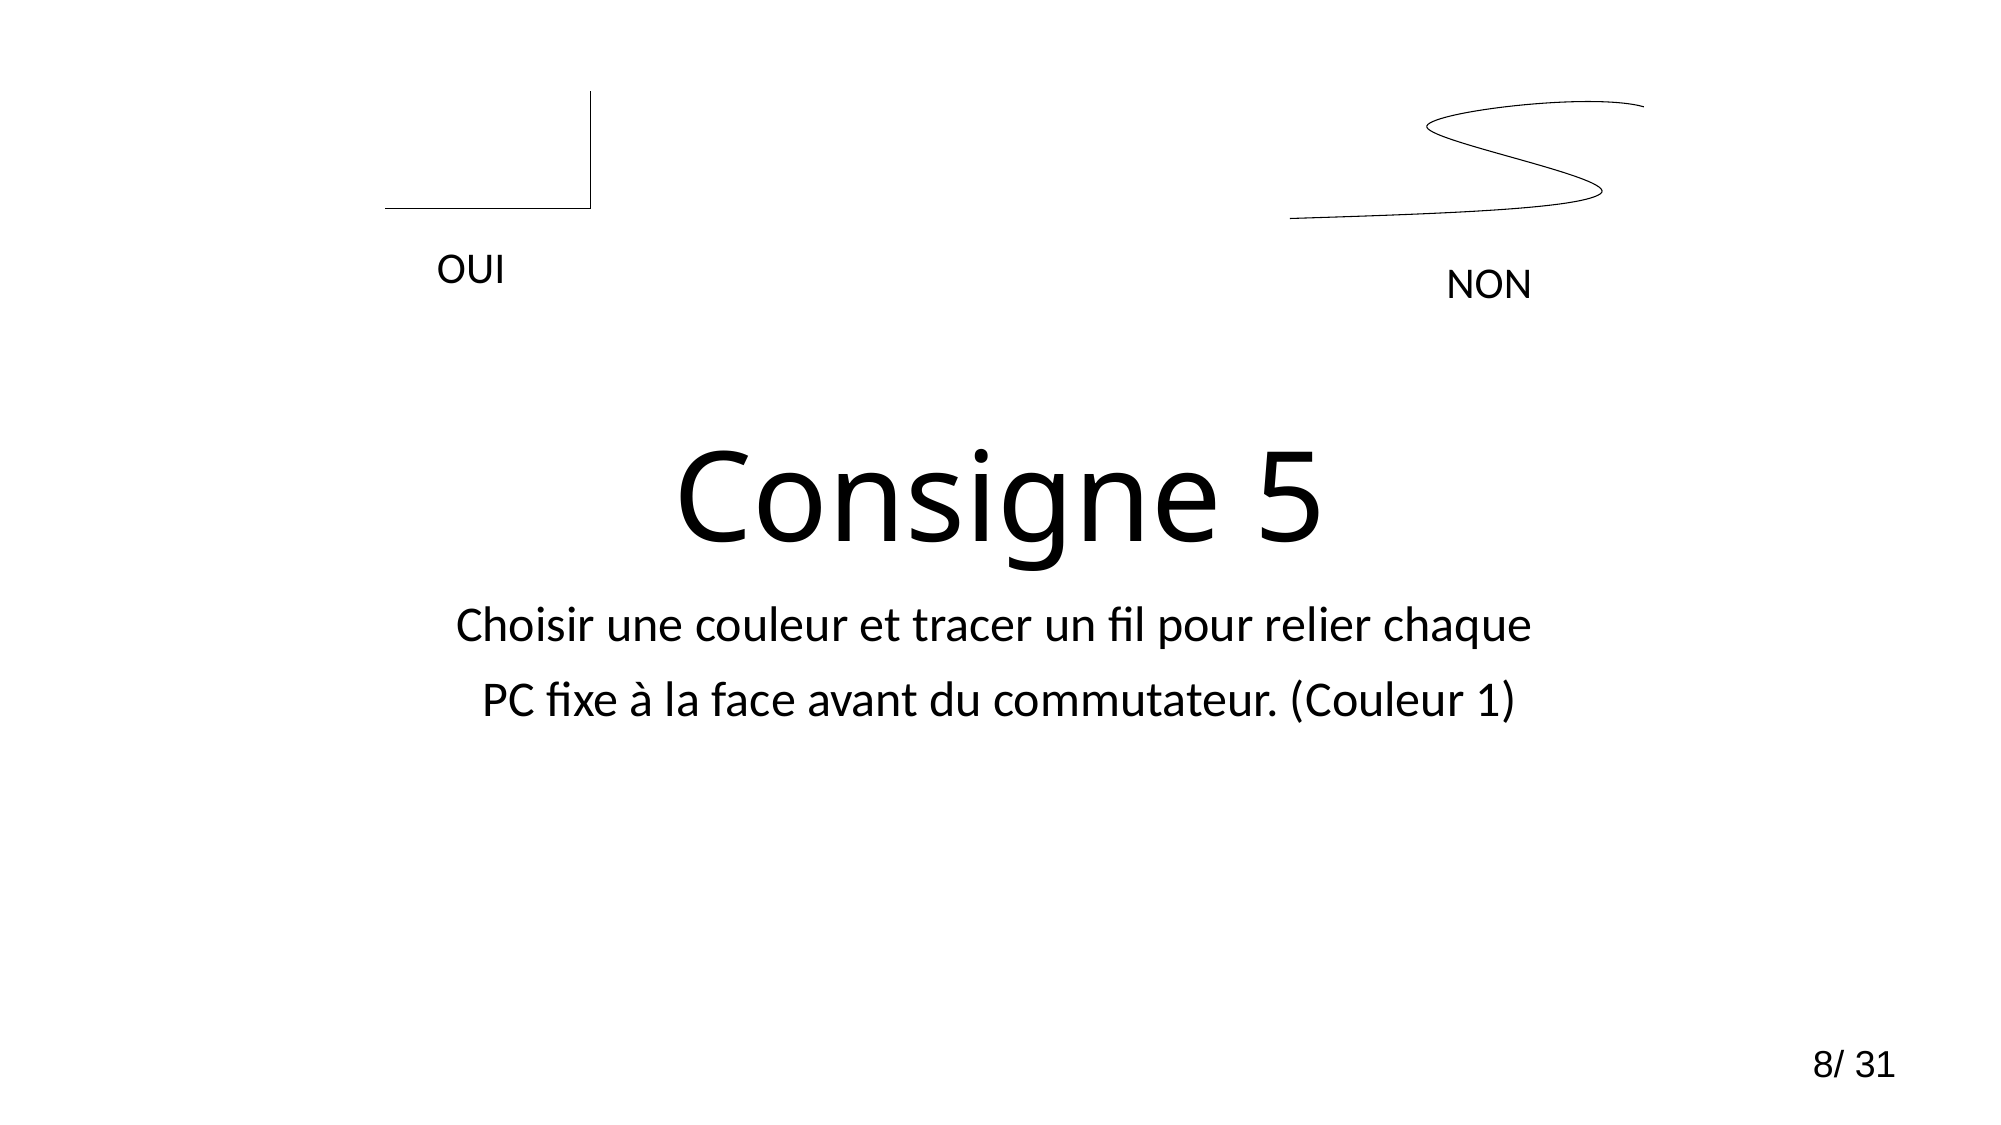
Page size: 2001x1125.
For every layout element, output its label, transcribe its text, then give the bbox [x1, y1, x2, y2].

text_box 31/ 31 [1860, 1035, 1979, 1093]
text_box OUI [256, 238, 686, 302]
text_box NON [1275, 253, 1704, 317]
title Consigne 5 [249, 184, 1750, 576]
subtitle Choisir une couleur et tracer un fil pour relier chaque PC fixe à la face avant du commutateur. (Couleur 1) [249, 590, 1750, 863]
